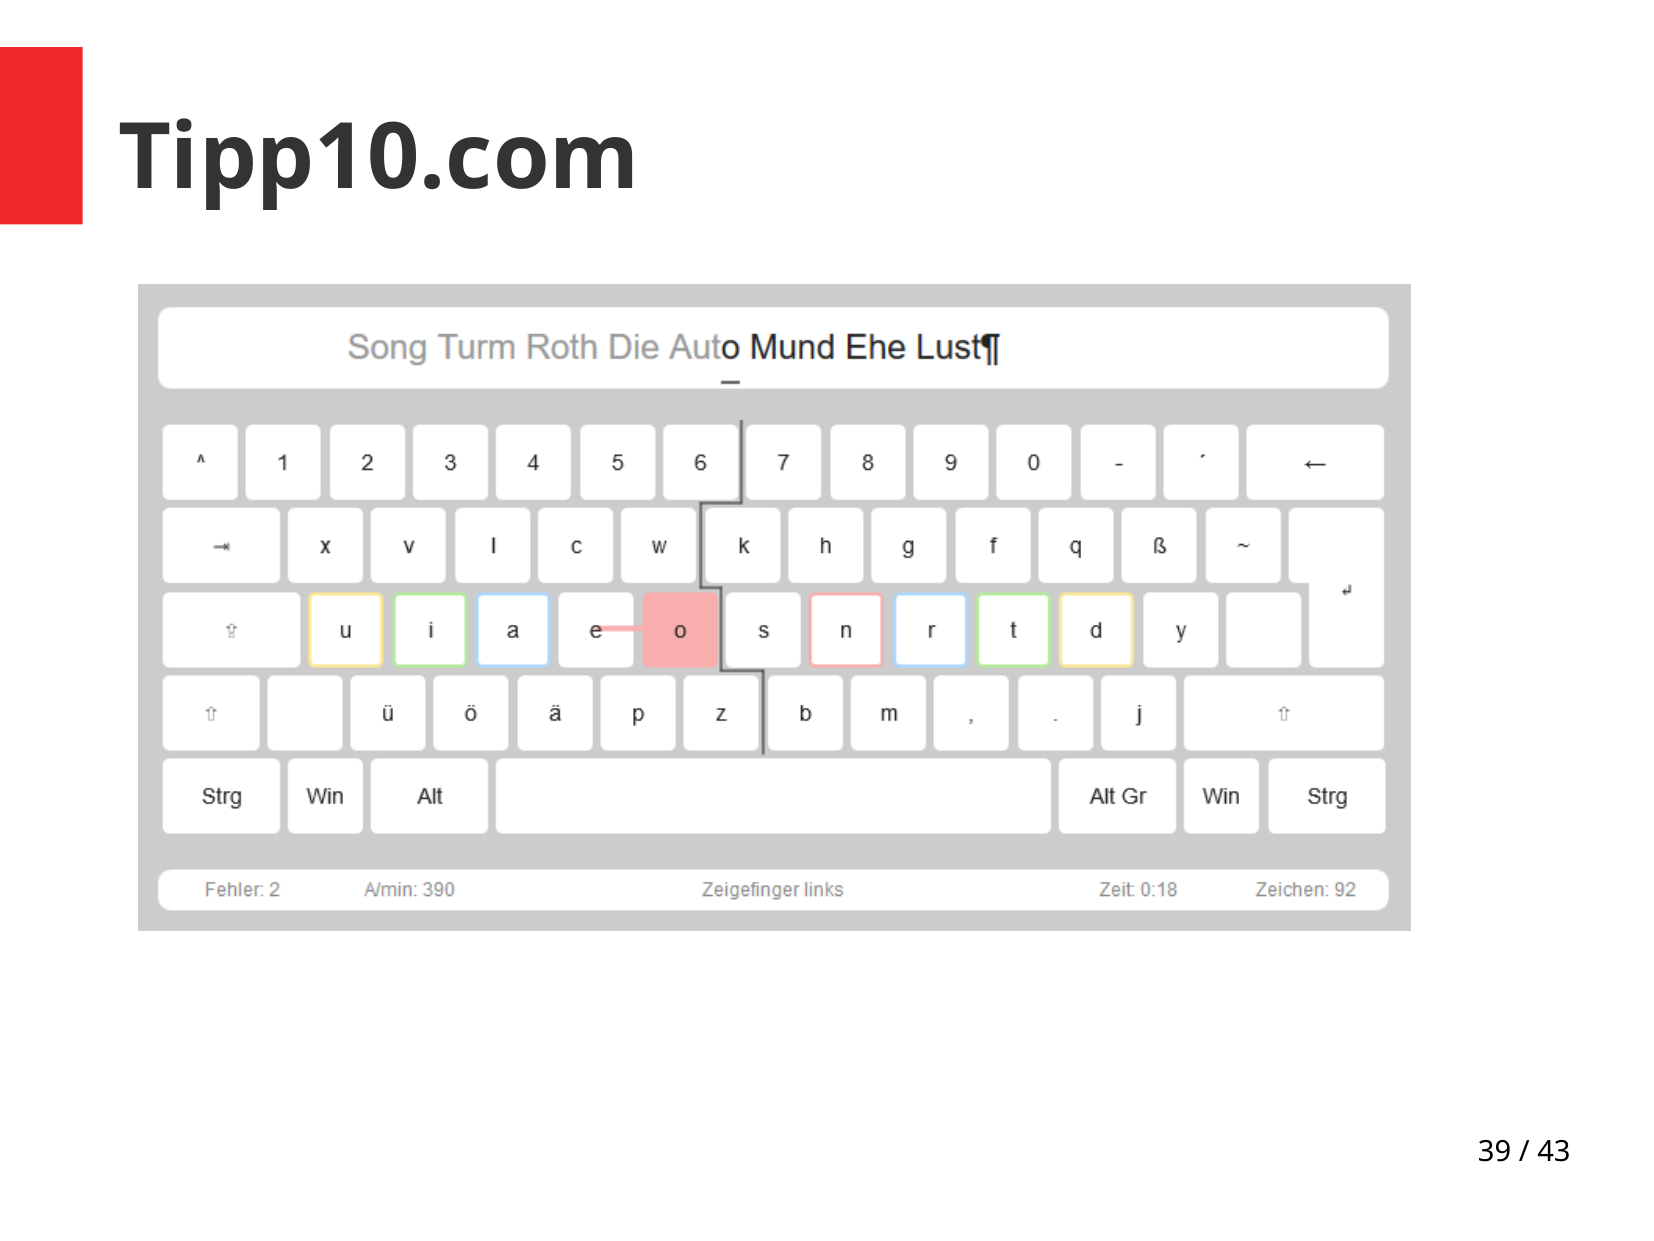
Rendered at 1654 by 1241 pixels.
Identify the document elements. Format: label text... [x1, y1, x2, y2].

picture [138, 284, 1411, 931]
title Tipp10.com [118, 49, 1571, 257]
